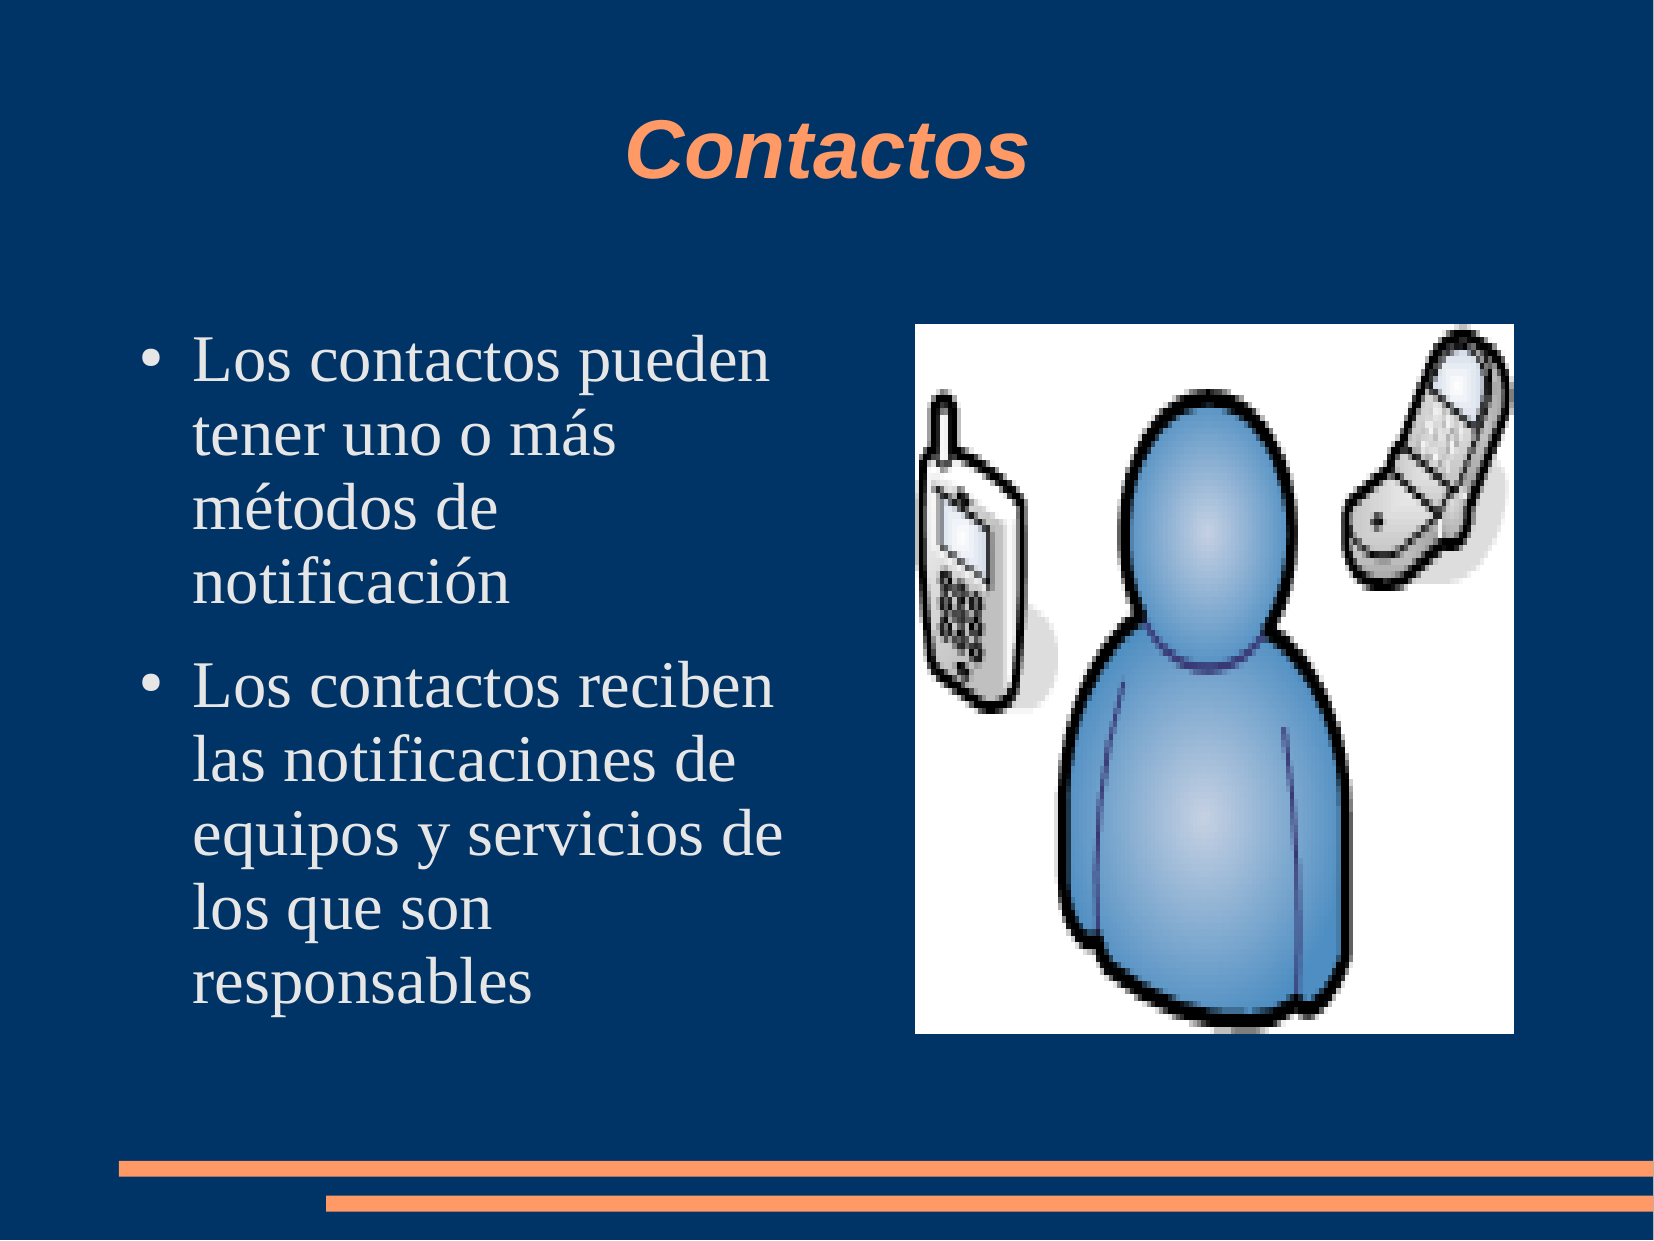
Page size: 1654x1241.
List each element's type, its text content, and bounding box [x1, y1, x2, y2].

picture [915, 324, 1514, 1034]
list Los contactos pueden tener uno o más métodos de notificación Los contactos reciben las notificaciones de equipos y servicios de los que son responsables [121, 322, 824, 1141]
title Contactos [121, 46, 1534, 254]
